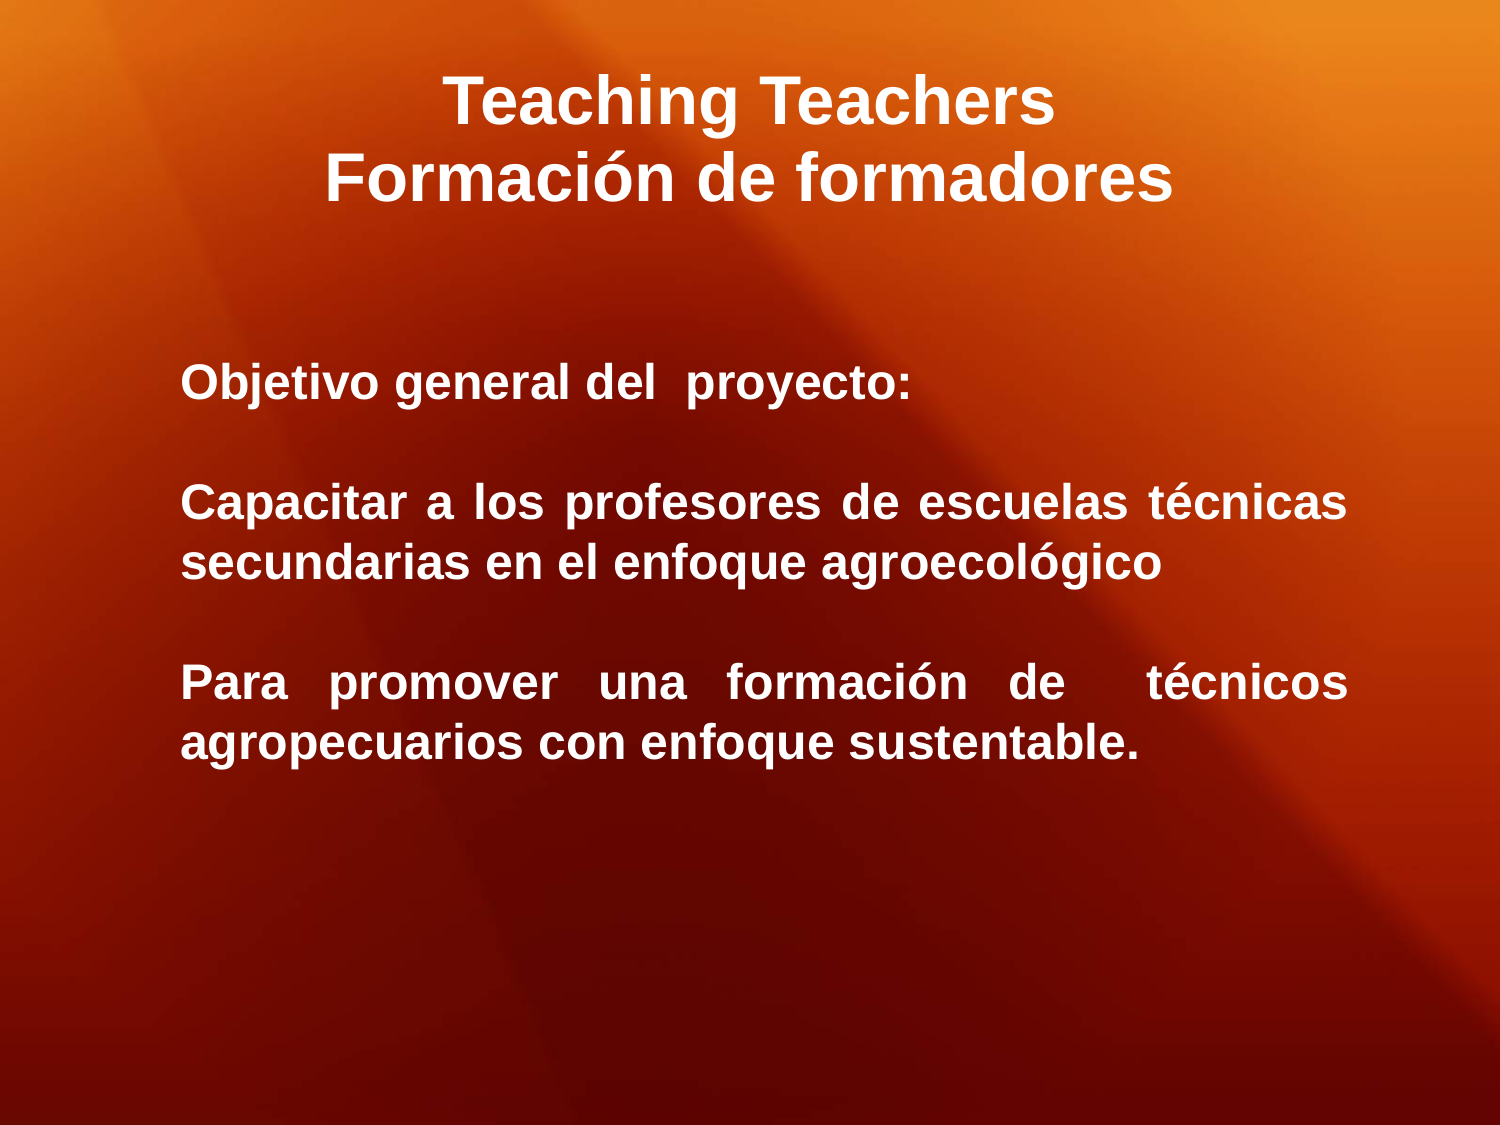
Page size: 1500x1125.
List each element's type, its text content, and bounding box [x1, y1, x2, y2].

picture [0, 0, 1500, 1125]
title Teaching Teachers Formación de formadores [75, 44, 1425, 233]
text_box Objetivo general del proyecto: Capacitar a los profesores de escuelas técnicas secundarias en el enfoque agroecológico Para promover una formación de técnicos agropecuarios con enfoque sustentable. [165, 342, 1365, 838]
